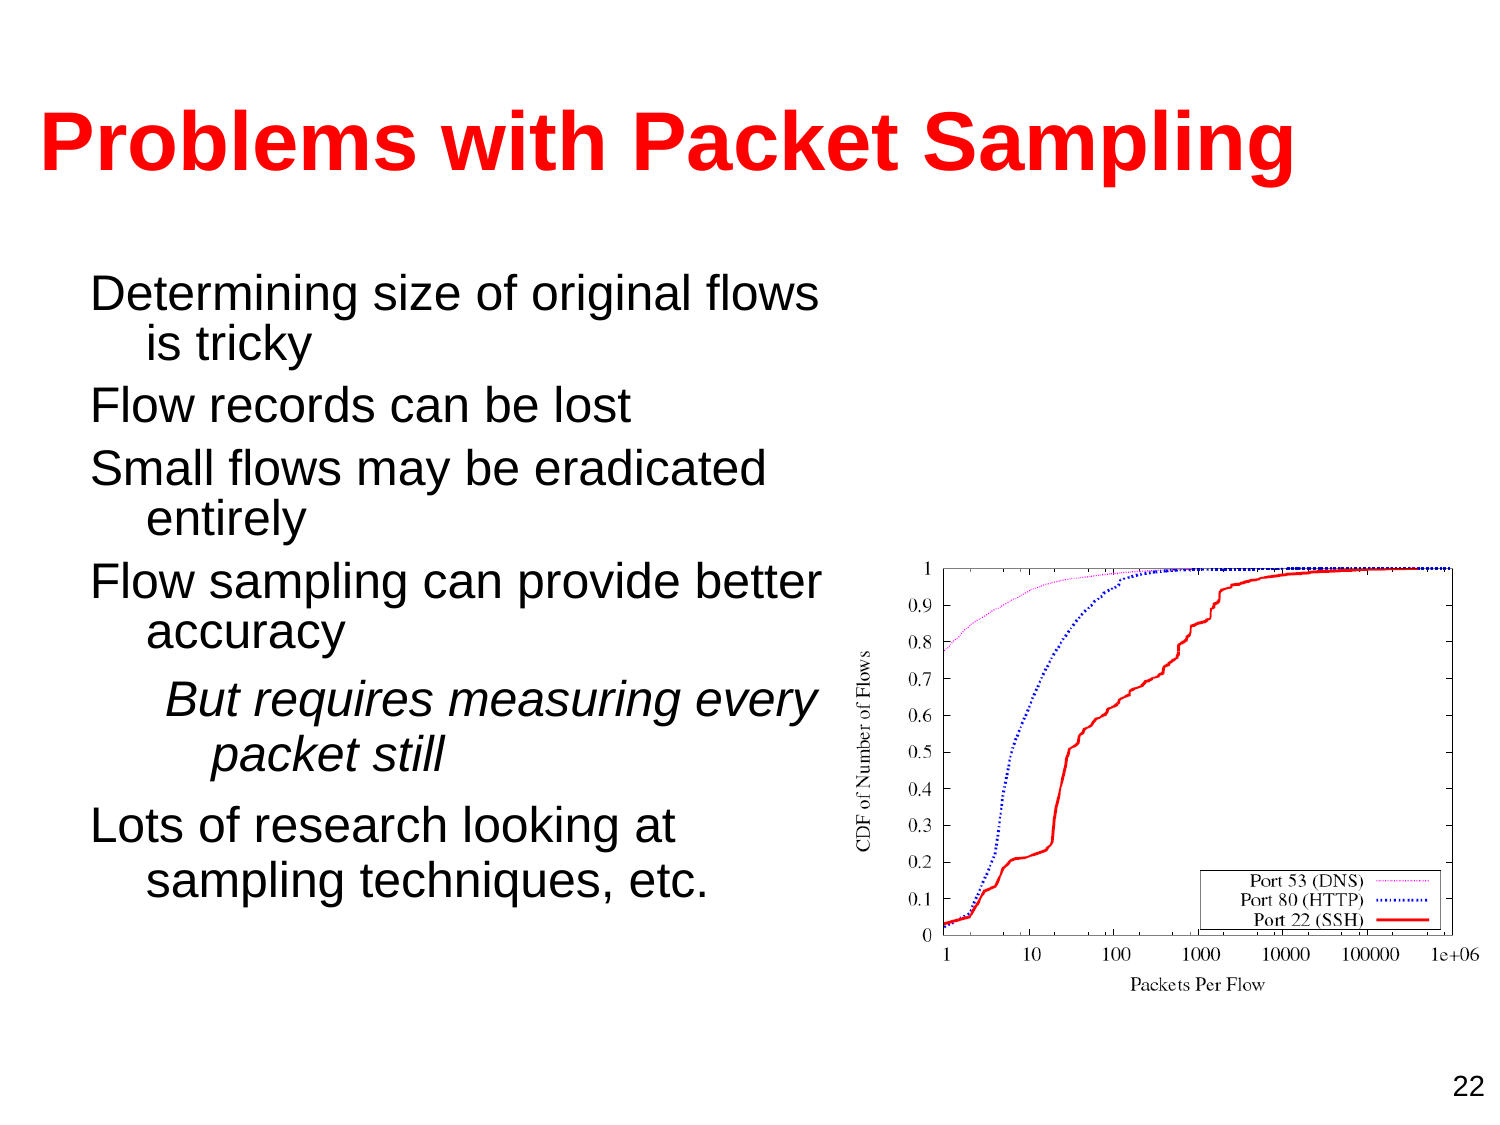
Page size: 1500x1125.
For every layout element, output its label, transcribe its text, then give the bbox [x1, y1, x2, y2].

picture [841, 549, 1500, 994]
list Determining size of original flows is tricky Flow records can be lost Small flows may be eradicated entirely Flow sampling can provide better accuracy But requires measuring every packet still Lots of research looking at sampling techniques, etc. [74, 262, 863, 1006]
title Problems with Packet Sampling [24, 47, 1463, 236]
